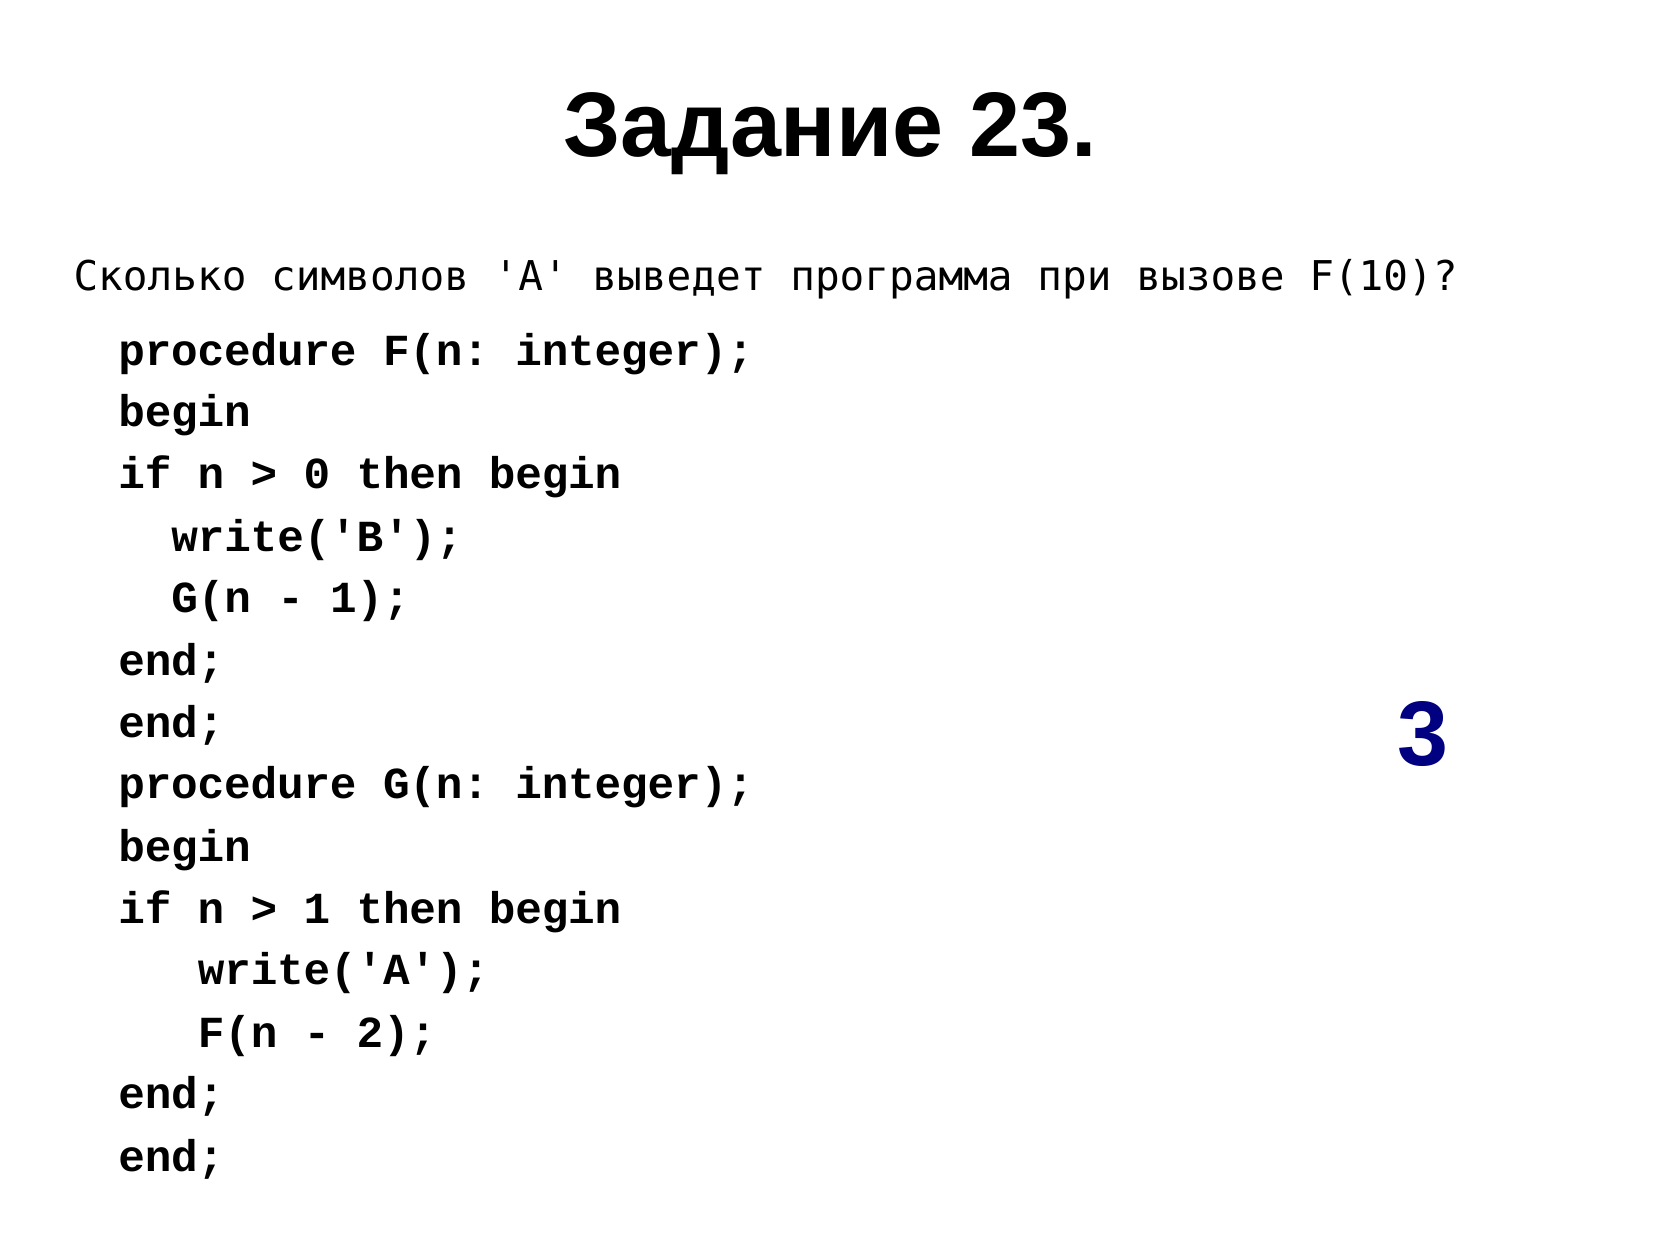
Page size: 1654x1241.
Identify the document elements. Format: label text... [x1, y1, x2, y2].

list Сколько символов 'A' выведет программа при вызове F(10)? procedure F(n: integer); begin if n > 0 then begin write('B'); G(n - 1); end; end; procedure G(n: integer); begin if n > 1 then begin write('A'); F(n - 2); end; end; [58, 241, 1609, 1194]
title Задание 23. [82, 45, 1571, 241]
text_box 3 [1299, 675, 1548, 841]
